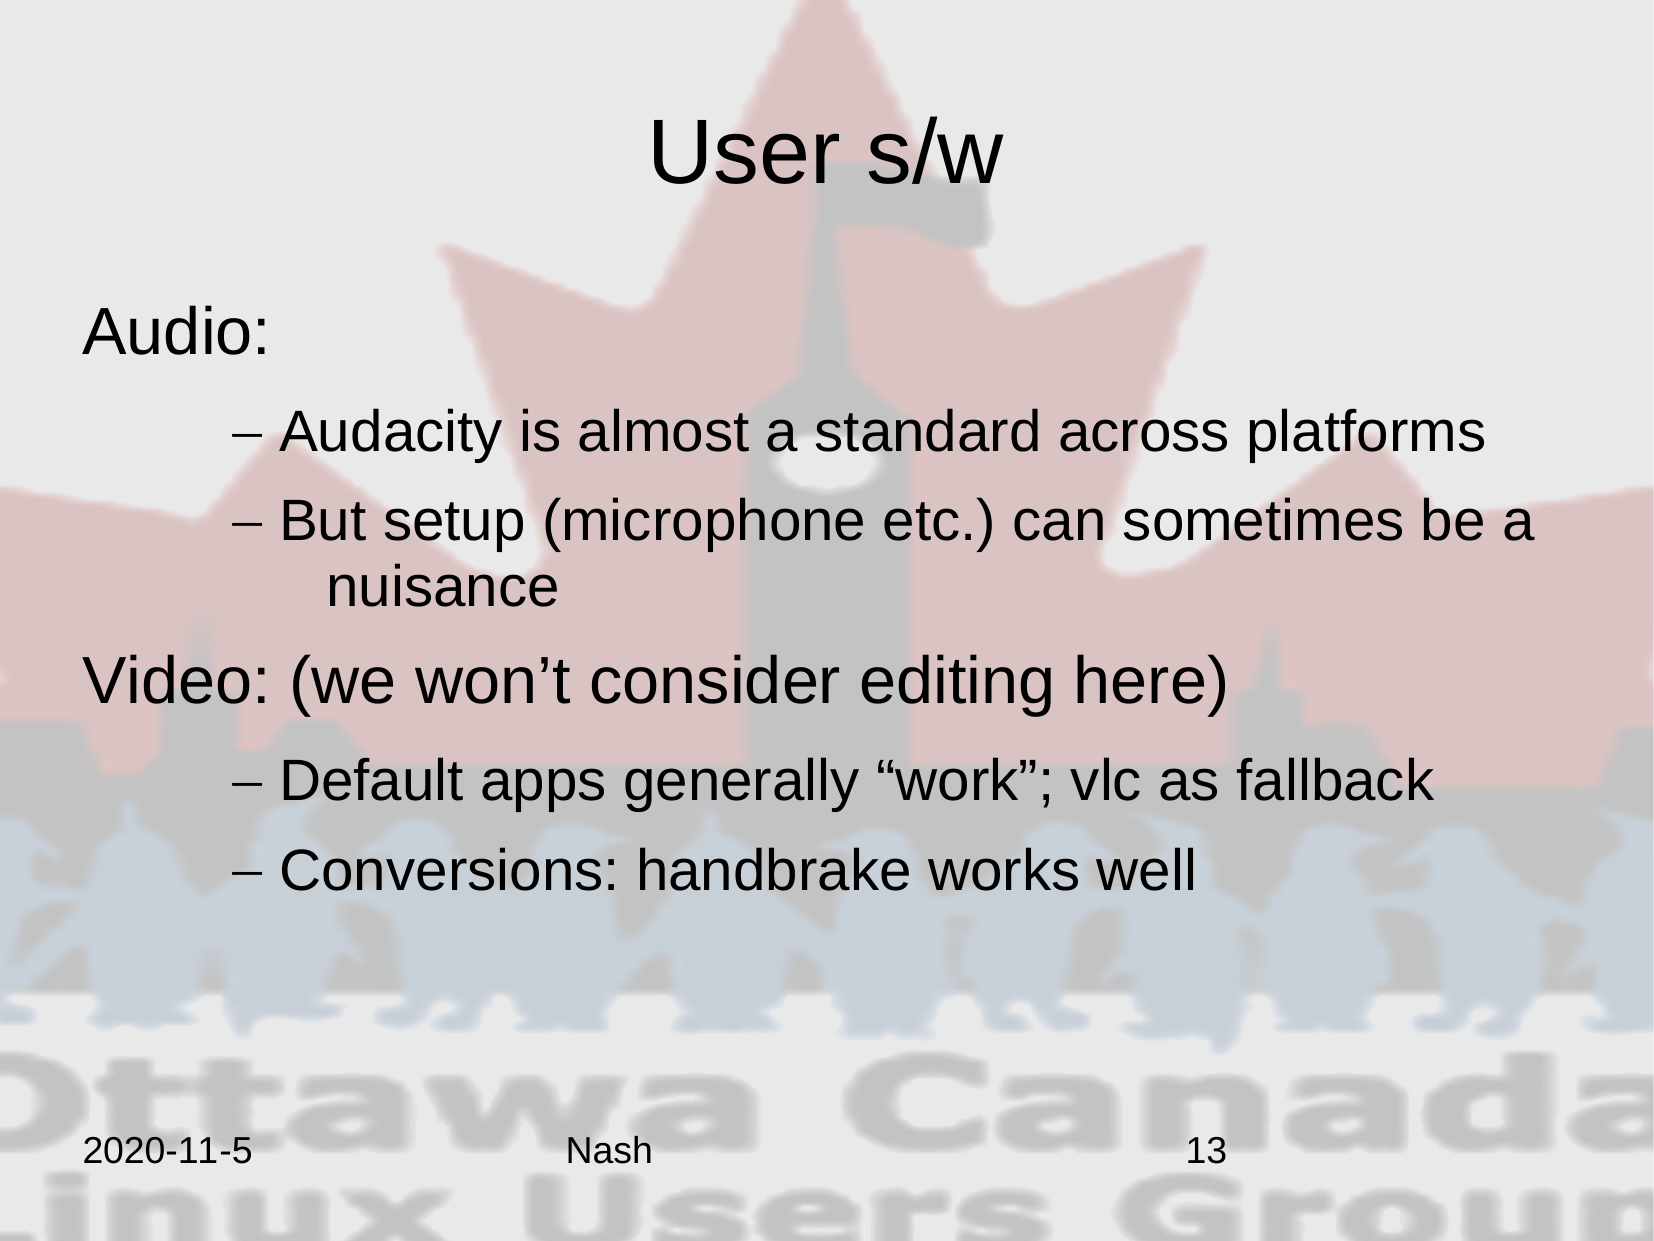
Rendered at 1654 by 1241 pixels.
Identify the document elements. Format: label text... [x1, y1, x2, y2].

list Audio: Audacity is almost a standard across platforms But setup (microphone etc.) can sometimes be a nuisance Video: (we won’t consider editing here) Default apps generally “work”; vlc as fallback Conversions: handbrake works well [82, 290, 1570, 1009]
picture [0, 0, 1654, 1241]
title User s/w [82, 49, 1570, 256]
